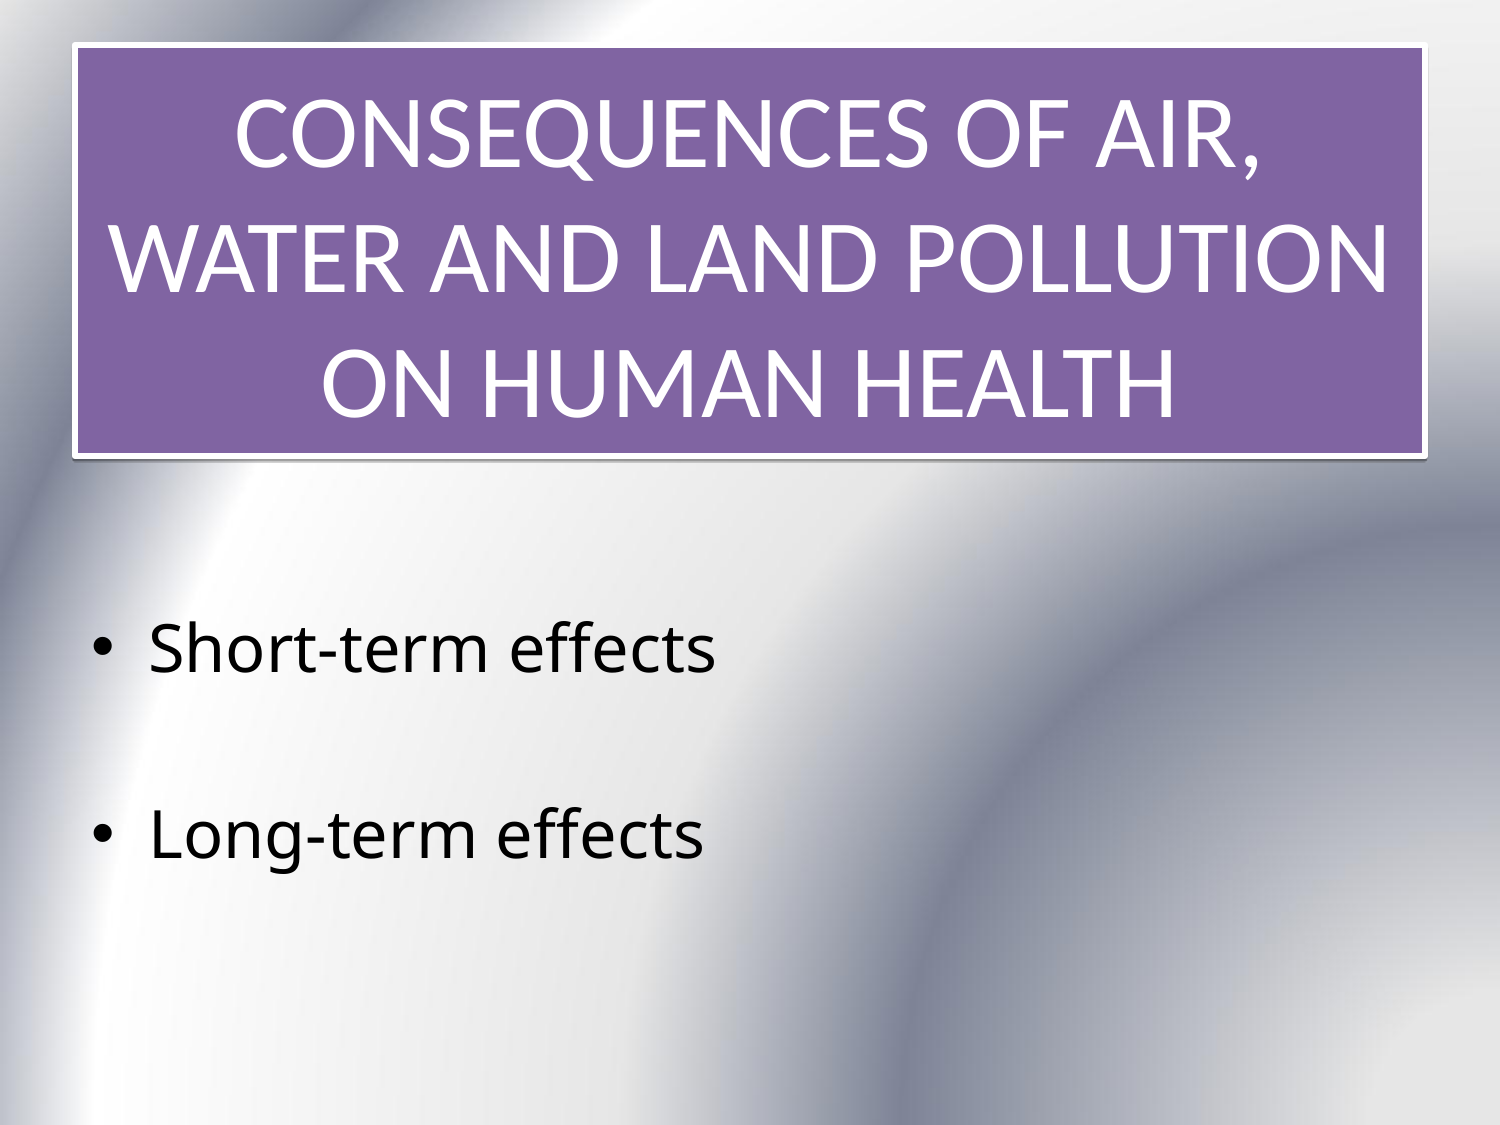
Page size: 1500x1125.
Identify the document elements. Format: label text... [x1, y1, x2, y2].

title CONSEQUENCES OF AIR, WATER AND LAND POLLUTION ON HUMAN HEALTH [75, 45, 1425, 457]
list Short-term effects Long-term effects [76, 597, 1427, 1003]
picture [0, 0, 1500, 1125]
